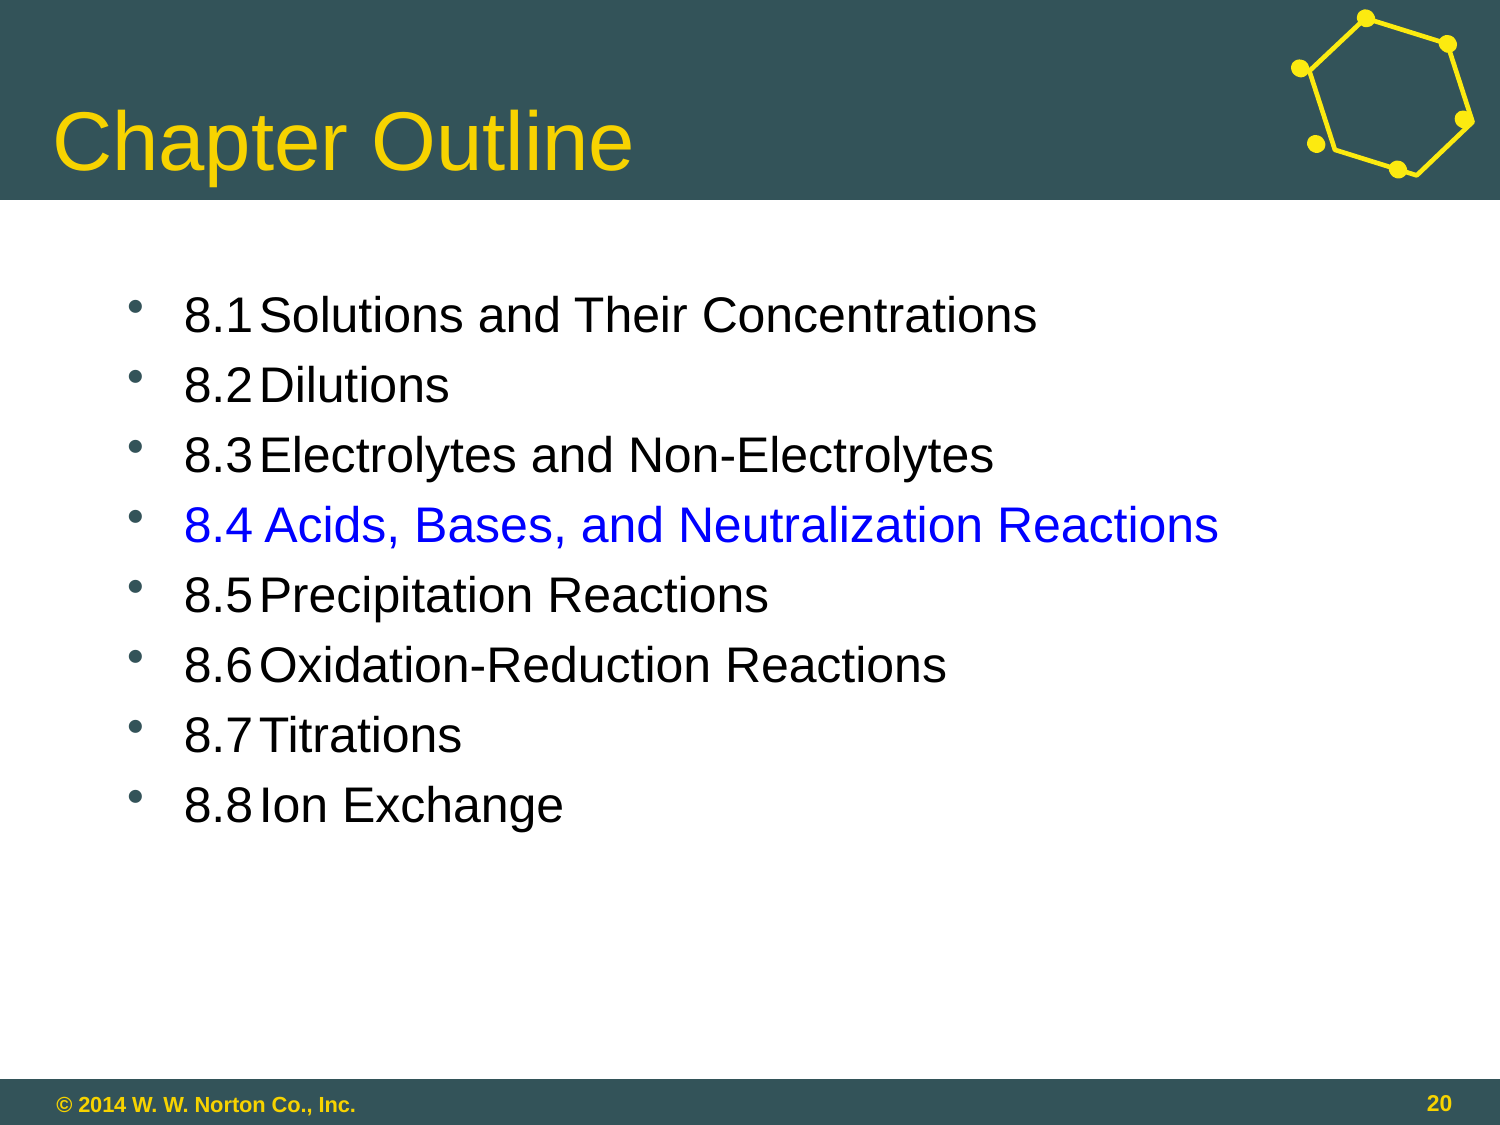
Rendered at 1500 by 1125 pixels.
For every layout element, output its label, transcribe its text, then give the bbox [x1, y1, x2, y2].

slide_number <number> [1408, 1085, 1468, 1120]
list 8.1 Solutions and Their Concentrations 8.2 Dilutions 8.3 Electrolytes and Non-Electrolytes 8.4 Acids, Bases, and Neutralization Reactions 8.5 Precipitation Reactions 8.6 Oxidation-Reduction Reactions 8.7 Titrations 8.8 Ion Exchange [112, 275, 1388, 1000]
title Chapter Outline [37, 0, 1118, 175]
